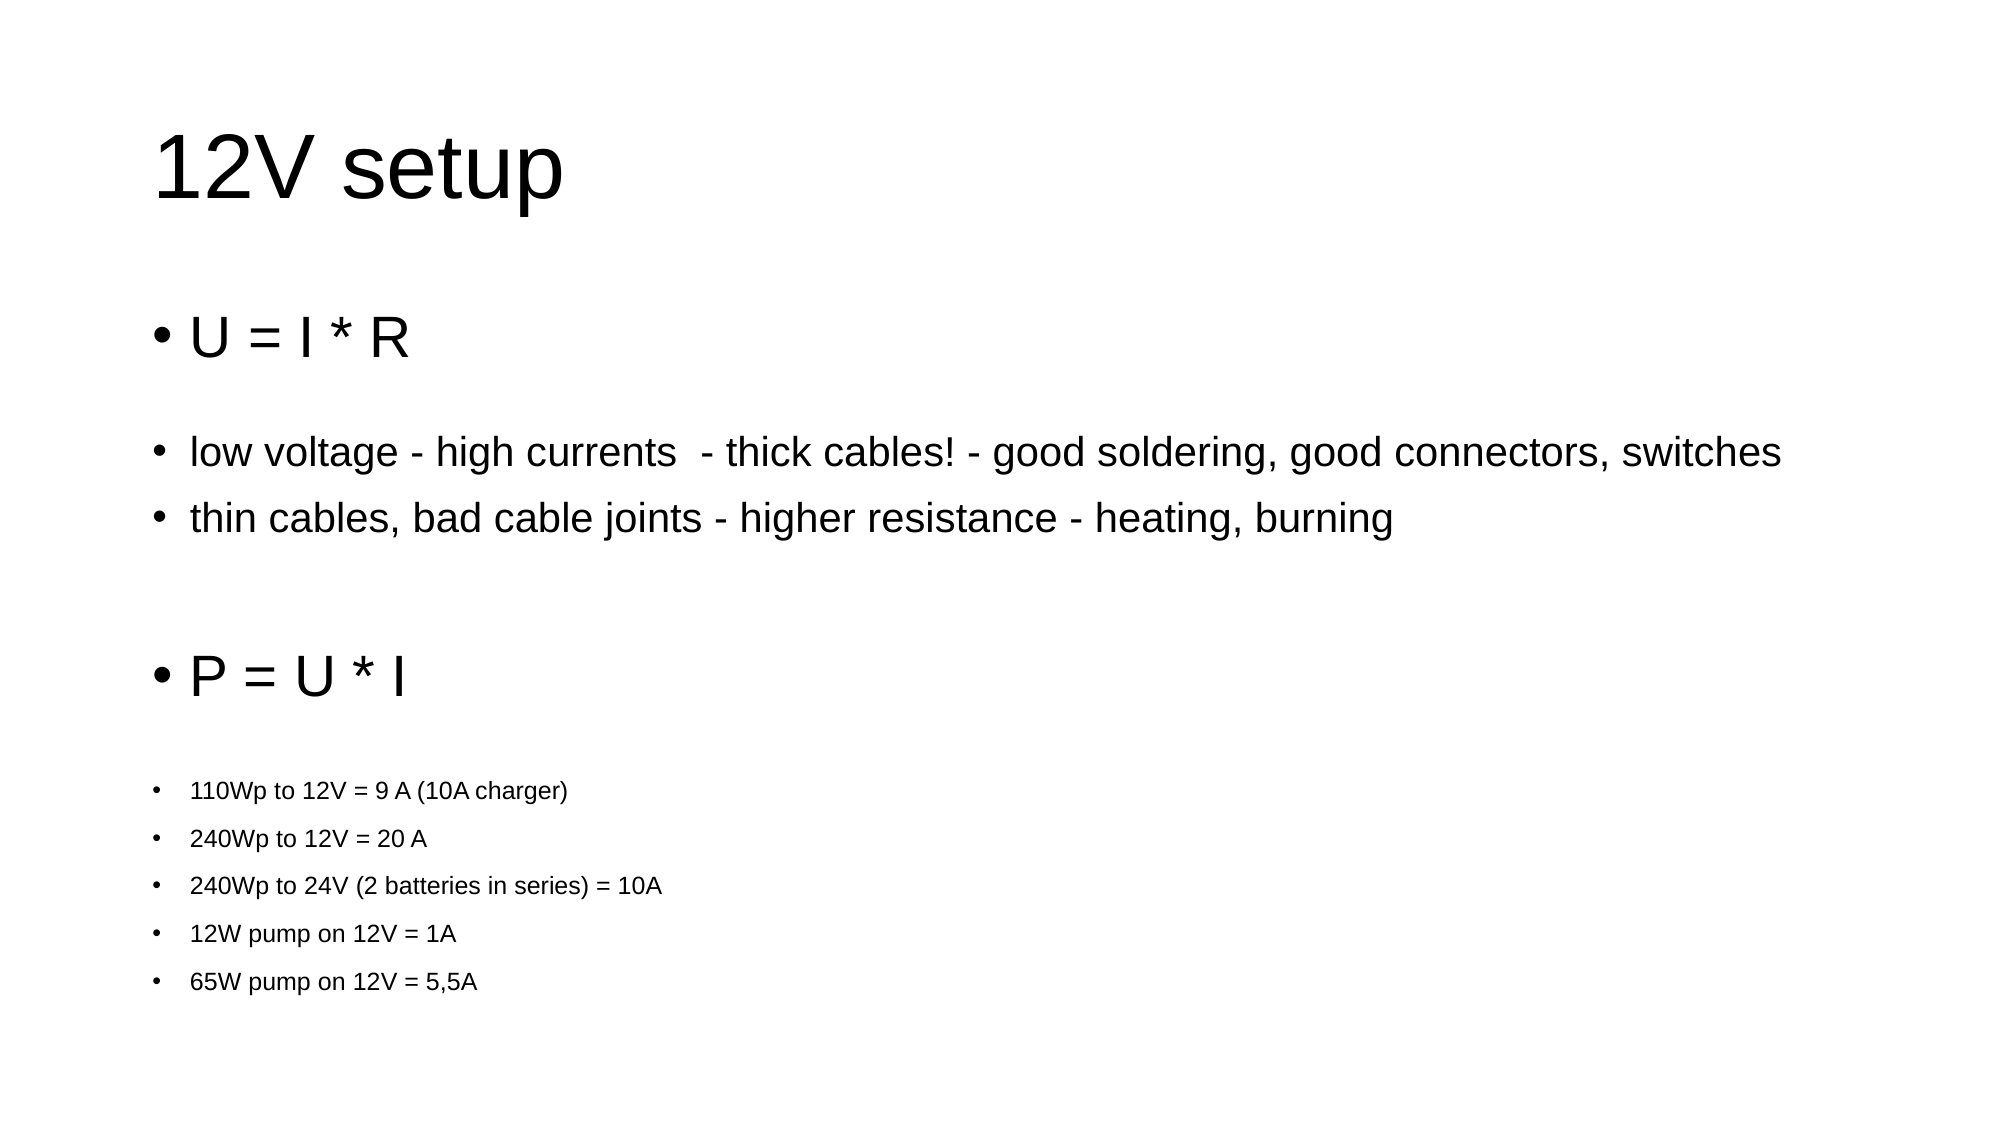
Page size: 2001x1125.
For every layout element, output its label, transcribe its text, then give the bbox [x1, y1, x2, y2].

title 12V setup [137, 59, 1863, 278]
list U = I * R low voltage - high currents - thick cables! - good soldering, good connectors, switches thin cables, bad cable joints - higher resistance - heating, burning P = U * I 110Wp to 12V = 9 A (10A charger) 240Wp to 12V = 20 A 240Wp to 24V (2 batteries in series) = 10A 12W pump on 12V = 1A 65W pump on 12V = 5,5A [137, 299, 1863, 1014]
